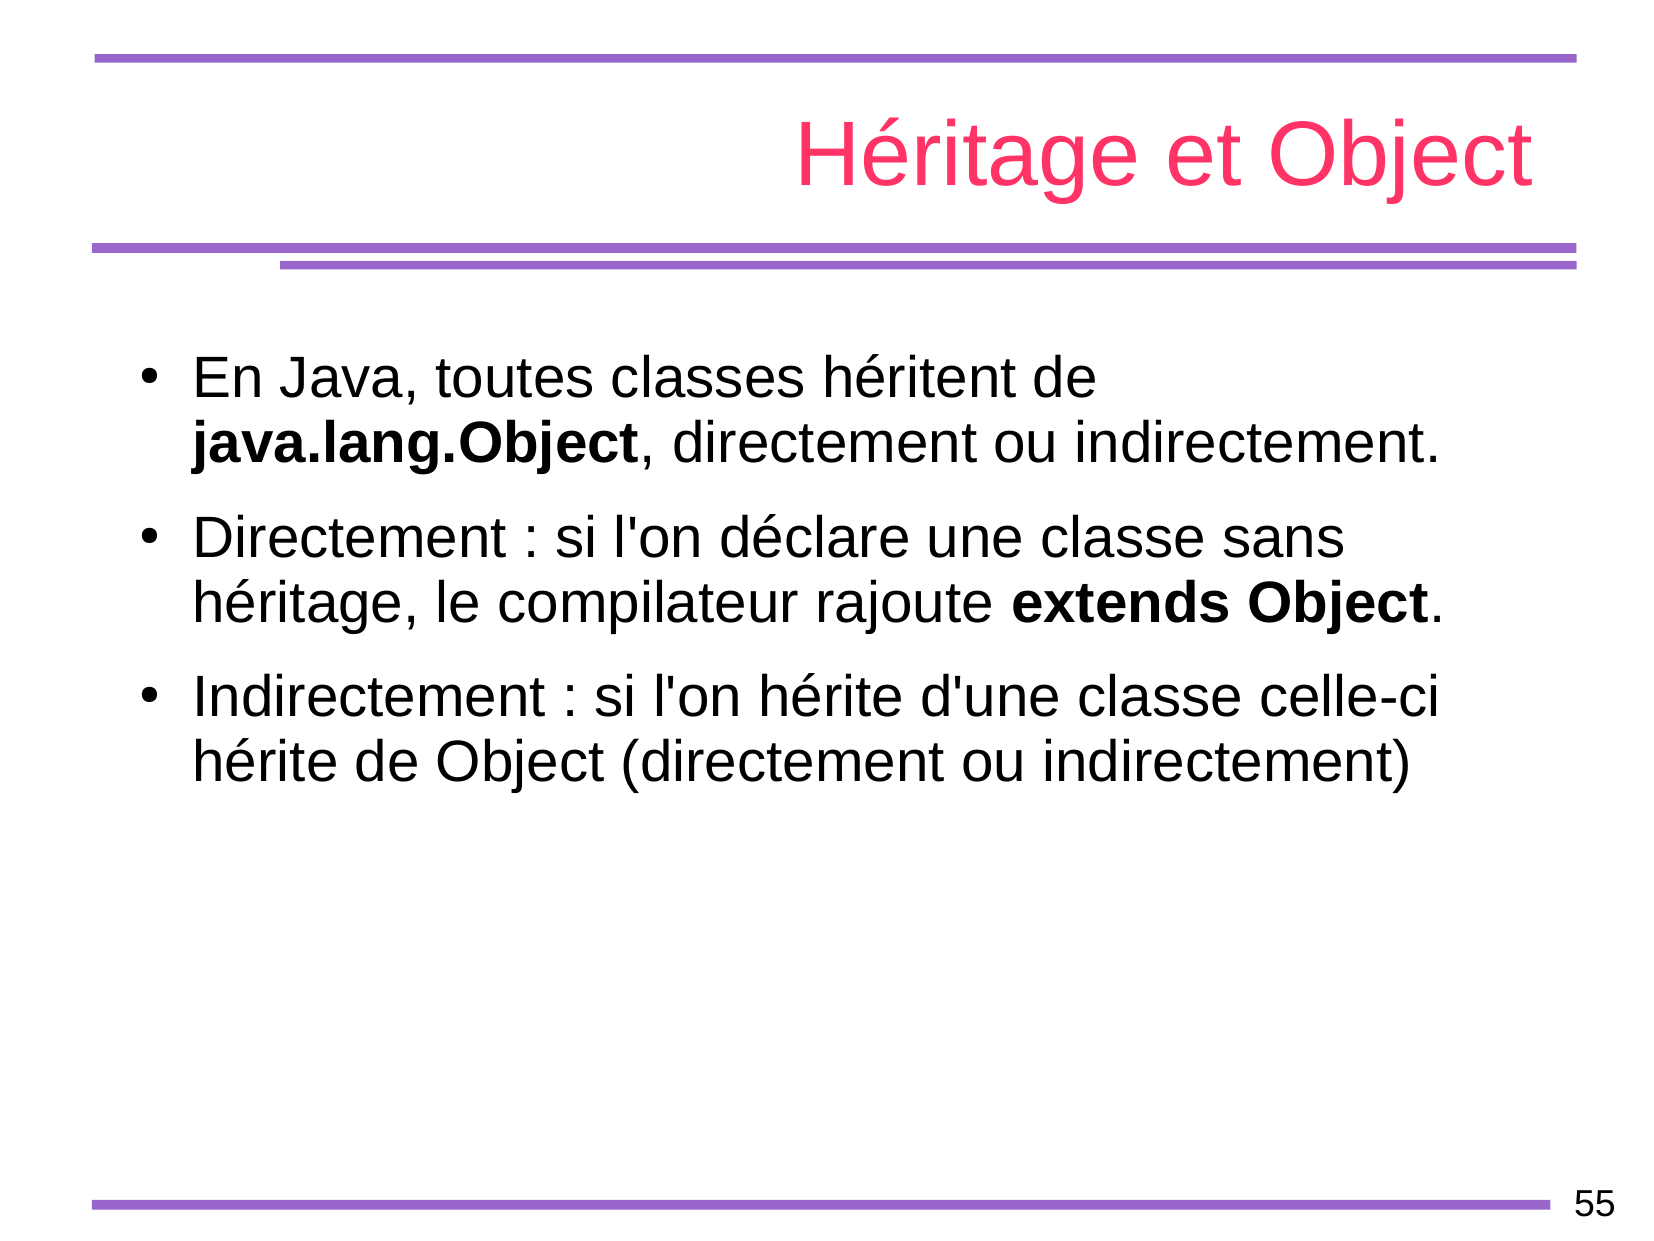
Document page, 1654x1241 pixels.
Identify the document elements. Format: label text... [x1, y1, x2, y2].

list En Java, toutes classes héritent de java.lang.Object, directement ou indirectement. Directement : si l'on déclare une classe sans héritage, le compilateur rajoute extends Object. Indirectement : si l'on hérite d'une classe celle-ci hérite de Object (directement ou indirectement) [121, 344, 1534, 1127]
title Héritage et Object [121, 49, 1534, 257]
